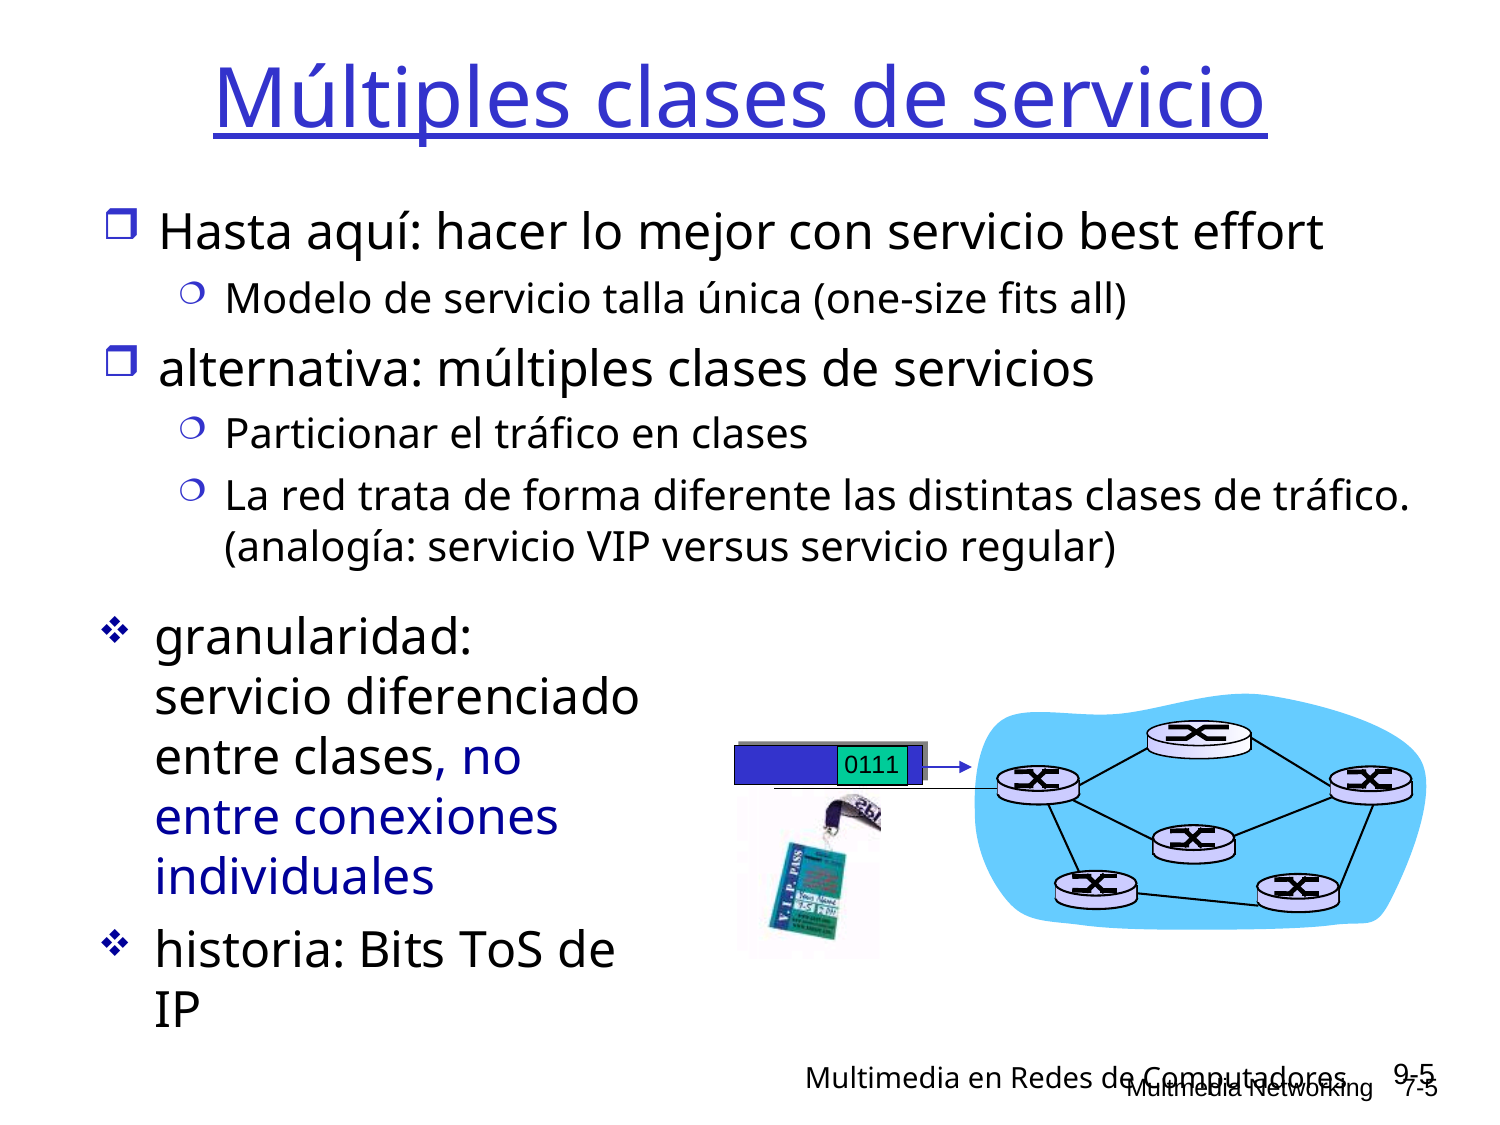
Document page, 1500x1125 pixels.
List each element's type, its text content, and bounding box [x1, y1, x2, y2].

text_box [734, 741, 829, 785]
text_box [916, 741, 928, 766]
text_box 0111 [829, 741, 916, 787]
text_box granularidad: servicio diferenciado entre clases, no entre conexiones individuales historia: Bits ToS de IP [83, 597, 664, 1080]
text_box [974, 693, 1427, 930]
picture [737, 786, 881, 959]
list Hasta aquí: hacer lo mejor con servicio best effort Modelo de servicio talla única (one-size fits all) alternativa: múltiples clases de servicios Particionar el tráfico en clases La red trata de forma diferente las distintas clases de tráfico. (analogía: servicio VIP versus servicio regular) [87, 191, 1471, 757]
title Múltiples clases de servicio [87, 0, 1363, 188]
text_box [916, 768, 928, 785]
text_box Multmedia Networking [913, 1064, 1342, 1125]
text_box 7-<number> [1342, 1064, 1454, 1125]
